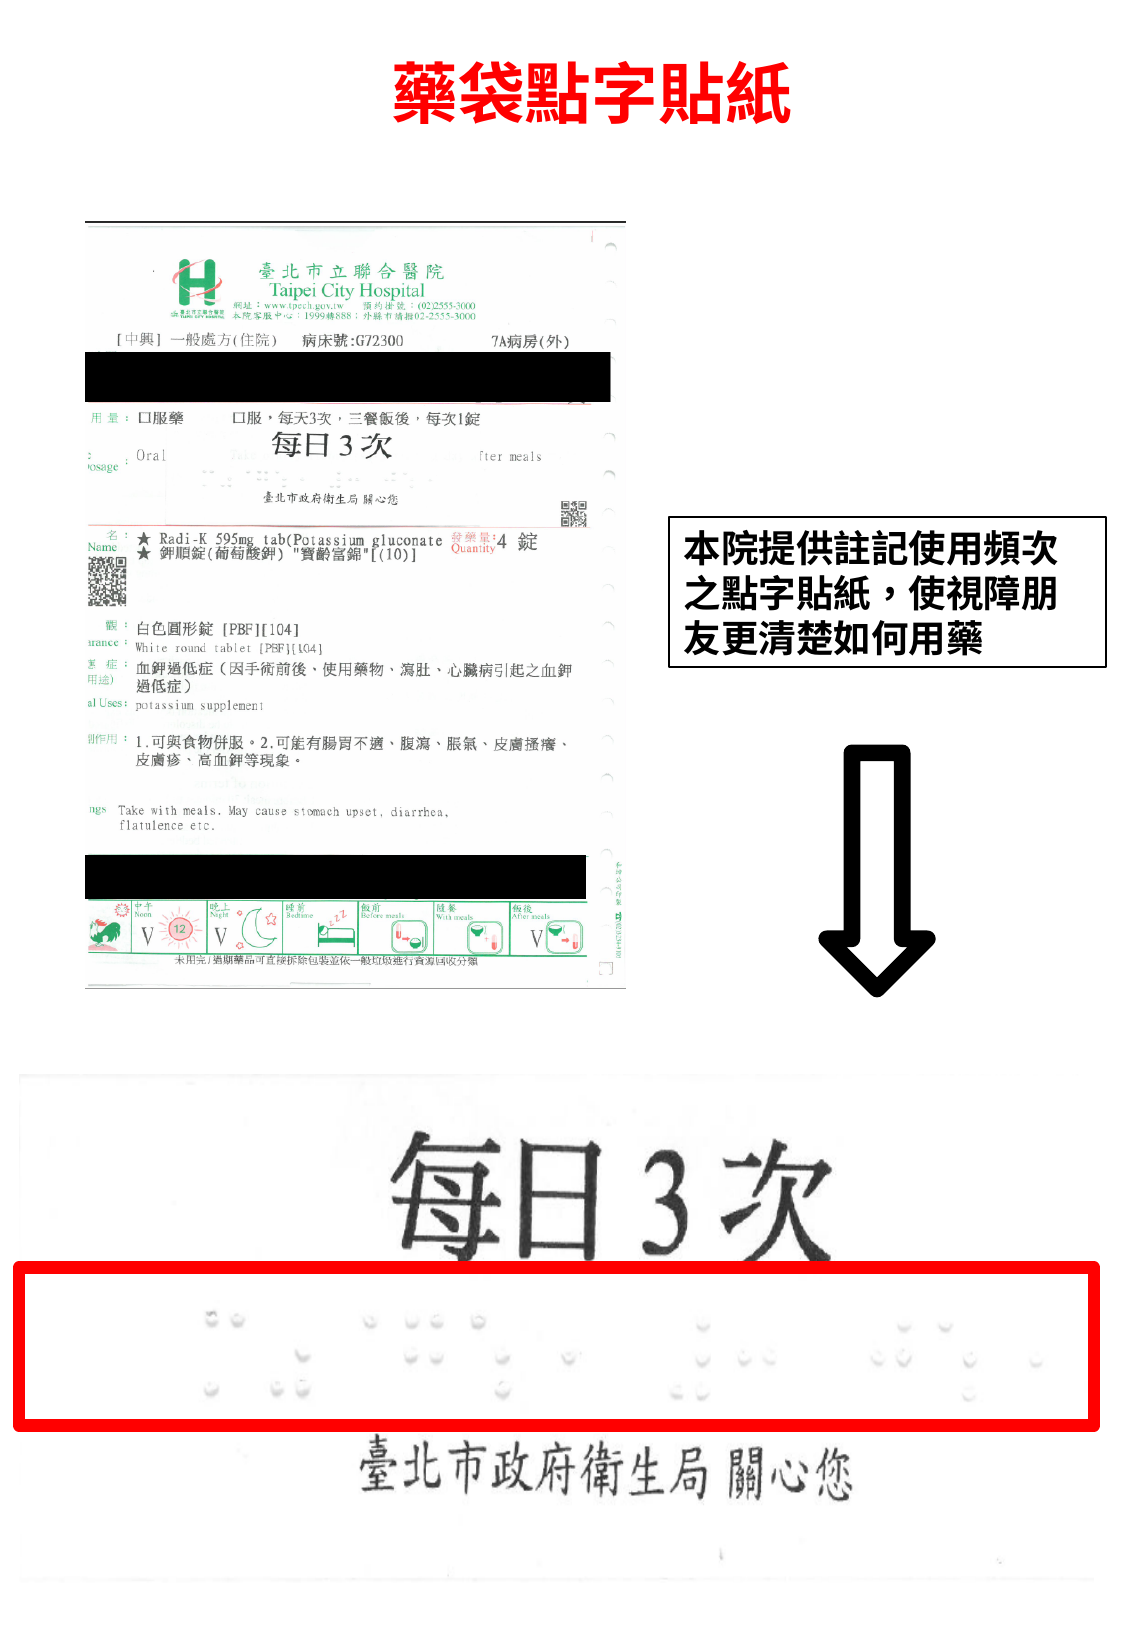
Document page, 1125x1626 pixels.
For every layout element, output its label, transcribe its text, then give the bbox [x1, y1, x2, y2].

picture [19, 1432, 1094, 1583]
picture [25, 1274, 1088, 1419]
picture [85, 221, 626, 989]
text_box 本院提供註記使用頻次之點字貼紙，使視障朋友更清楚如何用藥 [668, 517, 1106, 668]
picture [19, 1074, 1094, 1261]
text_box 藥袋點字貼紙 [376, 44, 808, 140]
